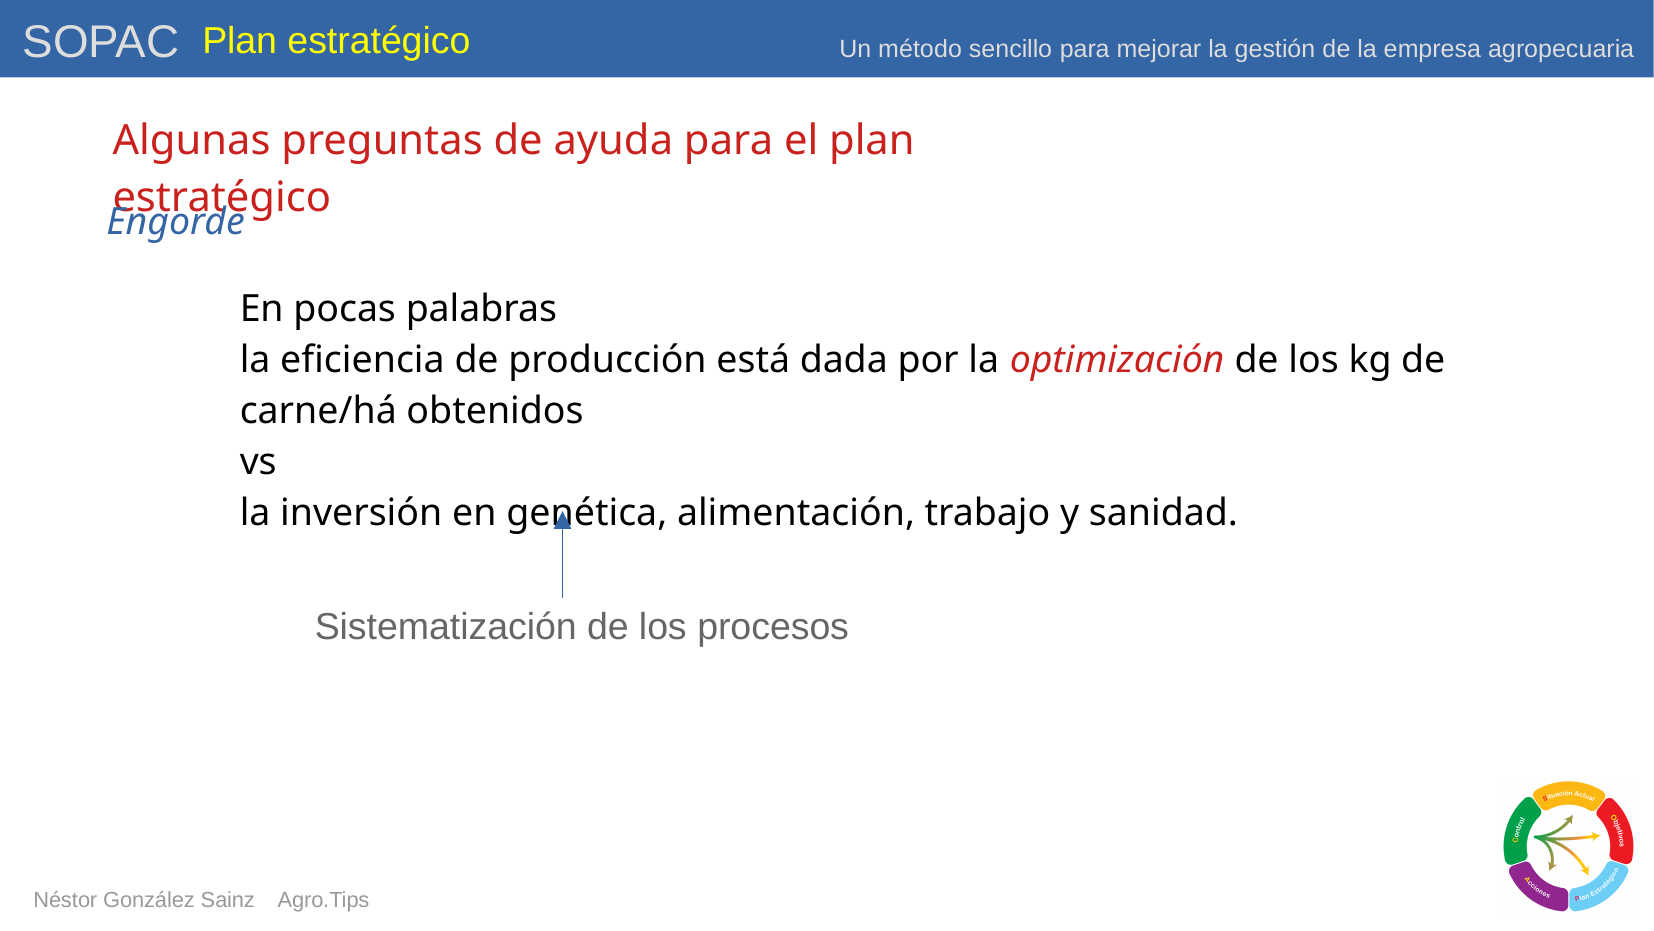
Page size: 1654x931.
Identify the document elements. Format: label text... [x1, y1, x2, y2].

picture [1500, 776, 1637, 917]
text_box Engorde [91, 187, 301, 287]
text_box Plan estratégico [187, 11, 526, 76]
text_box Sistematización de los procesos [300, 597, 1013, 655]
text_box En pocas palabras la eficiencia de producción está dada por la optimización de los kg de carne/há obtenidos vs la inversión en genética, alimentación, trabajo y sanidad. [225, 274, 1463, 500]
text_box Algunas preguntas de ayuda para el plan estratégico [97, 102, 1106, 164]
